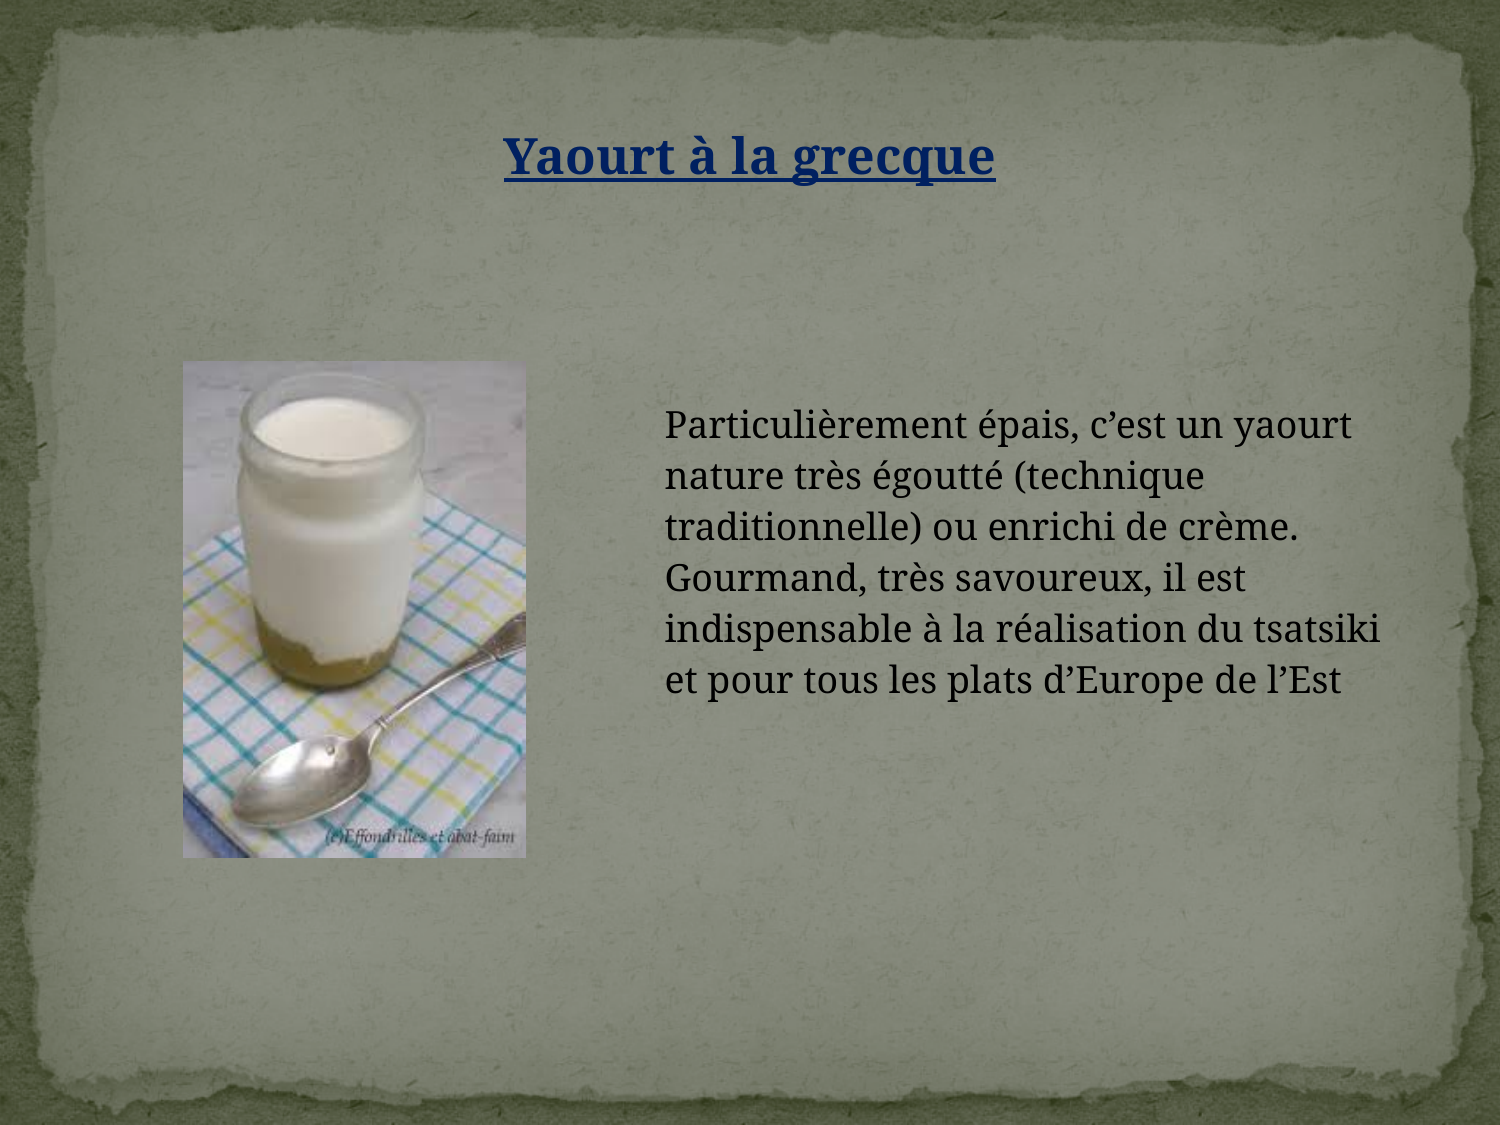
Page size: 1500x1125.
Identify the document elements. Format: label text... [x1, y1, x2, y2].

text_box Yaourt à la grecque [0, 113, 1500, 189]
picture [183, 361, 526, 858]
text_box Particulièrement épais, c’est un yaourt nature très égoutté (technique traditionnelle) ou enrichi de crème. Gourmand, très savoureux, il est indispensable à la réalisation du tsatsiki et pour tous les plats d’Europe de l’Est [650, 391, 1400, 712]
